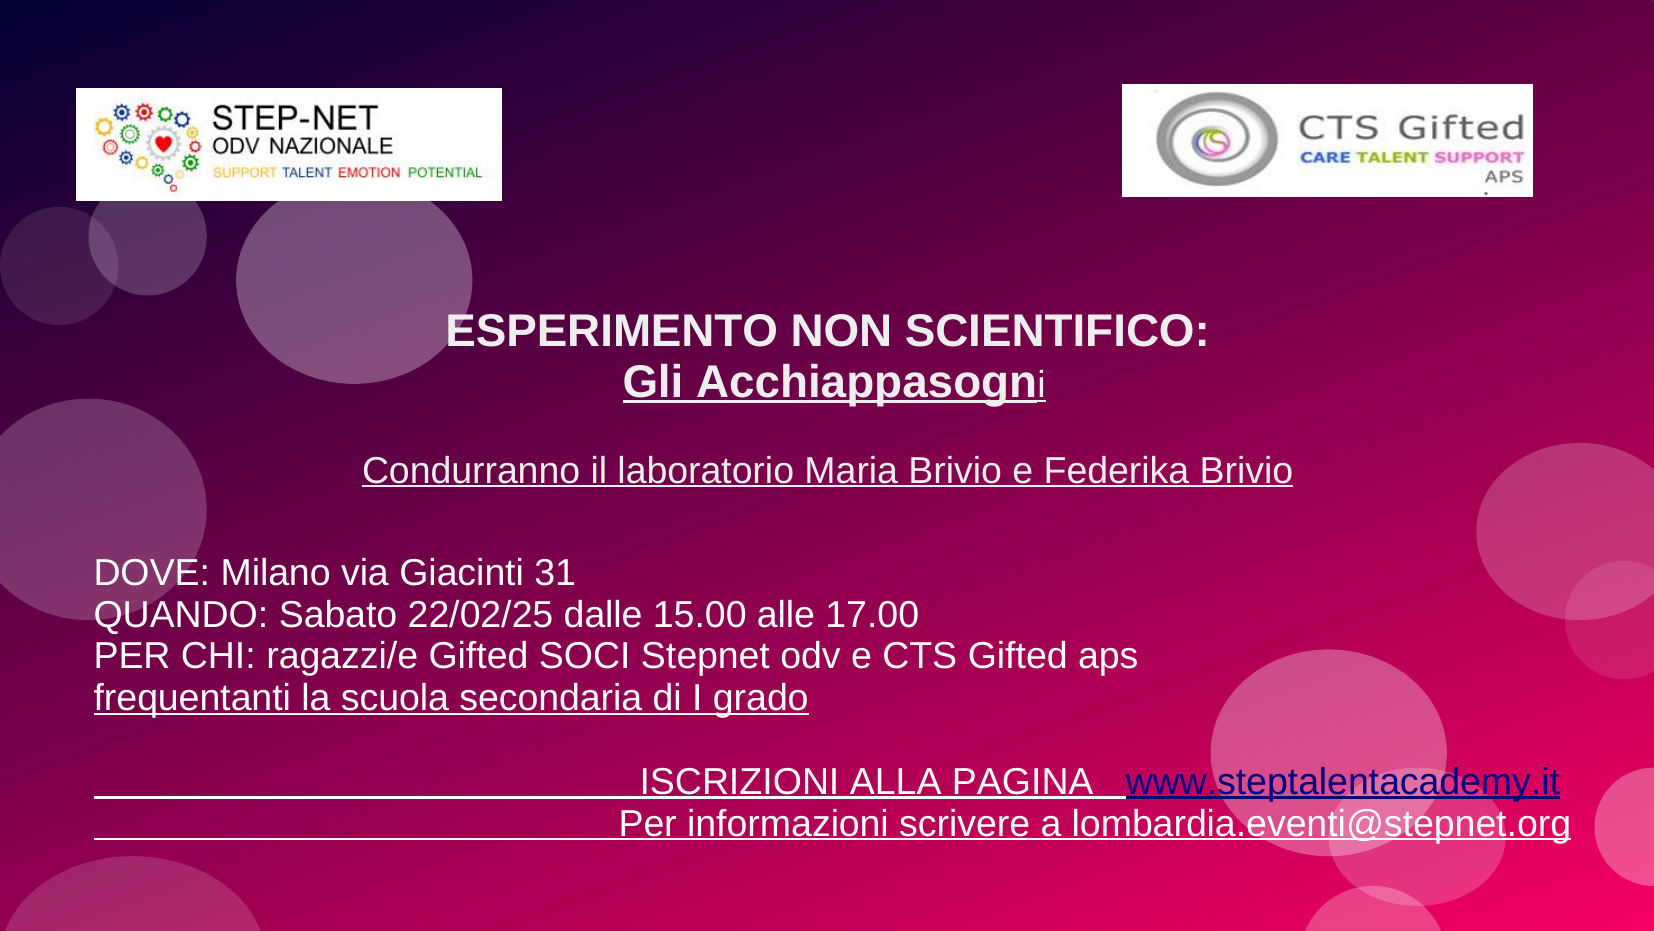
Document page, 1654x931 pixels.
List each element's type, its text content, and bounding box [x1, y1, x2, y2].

picture [76, 88, 502, 201]
text_box ESPERIMENTO NON SCIENTIFICO: Gli Acchiappasogni Condurranno il laboratorio Maria Brivio e Federika Brivio [336, 295, 1320, 495]
subtitle DOVE: Milano via Giacinti 31 QUANDO: Sabato 22/02/25 dalle 15.00 alle 17.00 PER CHI: ragazzi/e Gifted SOCI Stepnet odv e CTS Gifted aps frequentanti la scuola secondaria di I grado ISCRIZIONI ALLA PAGINA www.steptalentacademy.it Per informazioni scrivere a lombardia.eventi@stepnet.org [93, 569, 1582, 825]
picture [1122, 84, 1533, 197]
